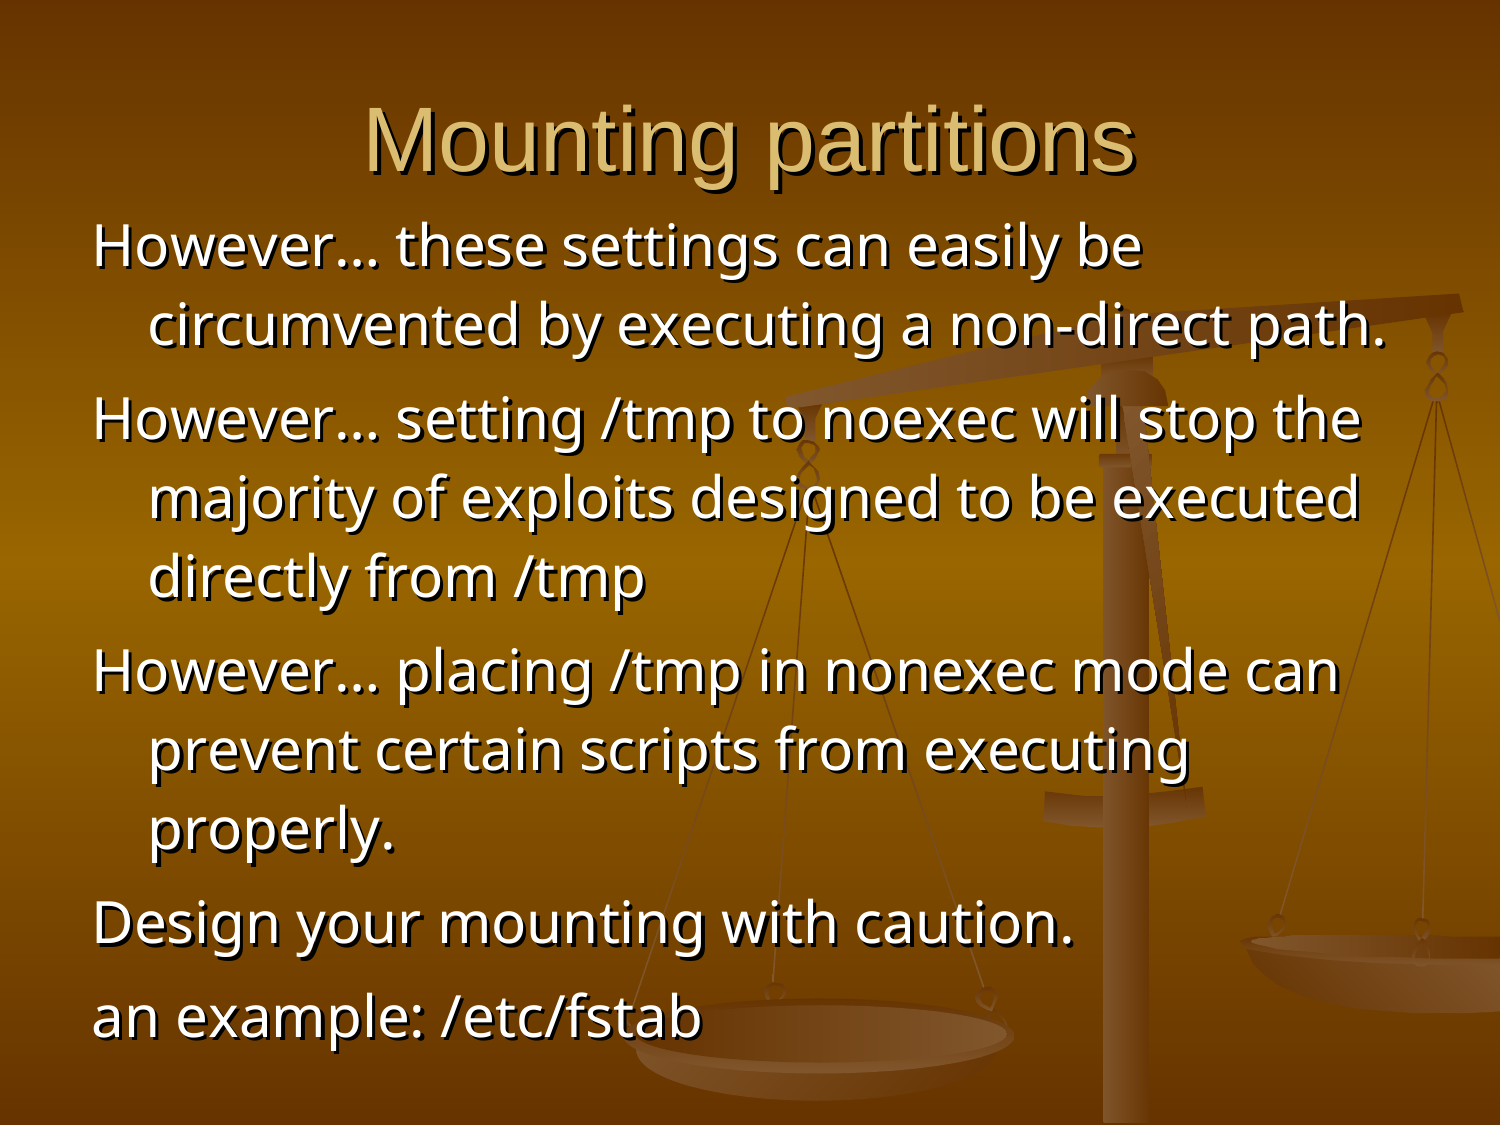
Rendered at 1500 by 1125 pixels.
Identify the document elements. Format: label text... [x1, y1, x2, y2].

title Mounting partitions [75, 45, 1426, 234]
list However… these settings can easily be circumvented by executing a non-direct path. However… setting /tmp to noexec will stop the majority of exploits designed to be executed directly from /tmp However… placing /tmp in nonexec mode can prevent certain scripts from executing properly. Design your mounting with caution. an example: /etc/fstab [76, 196, 1427, 1083]
